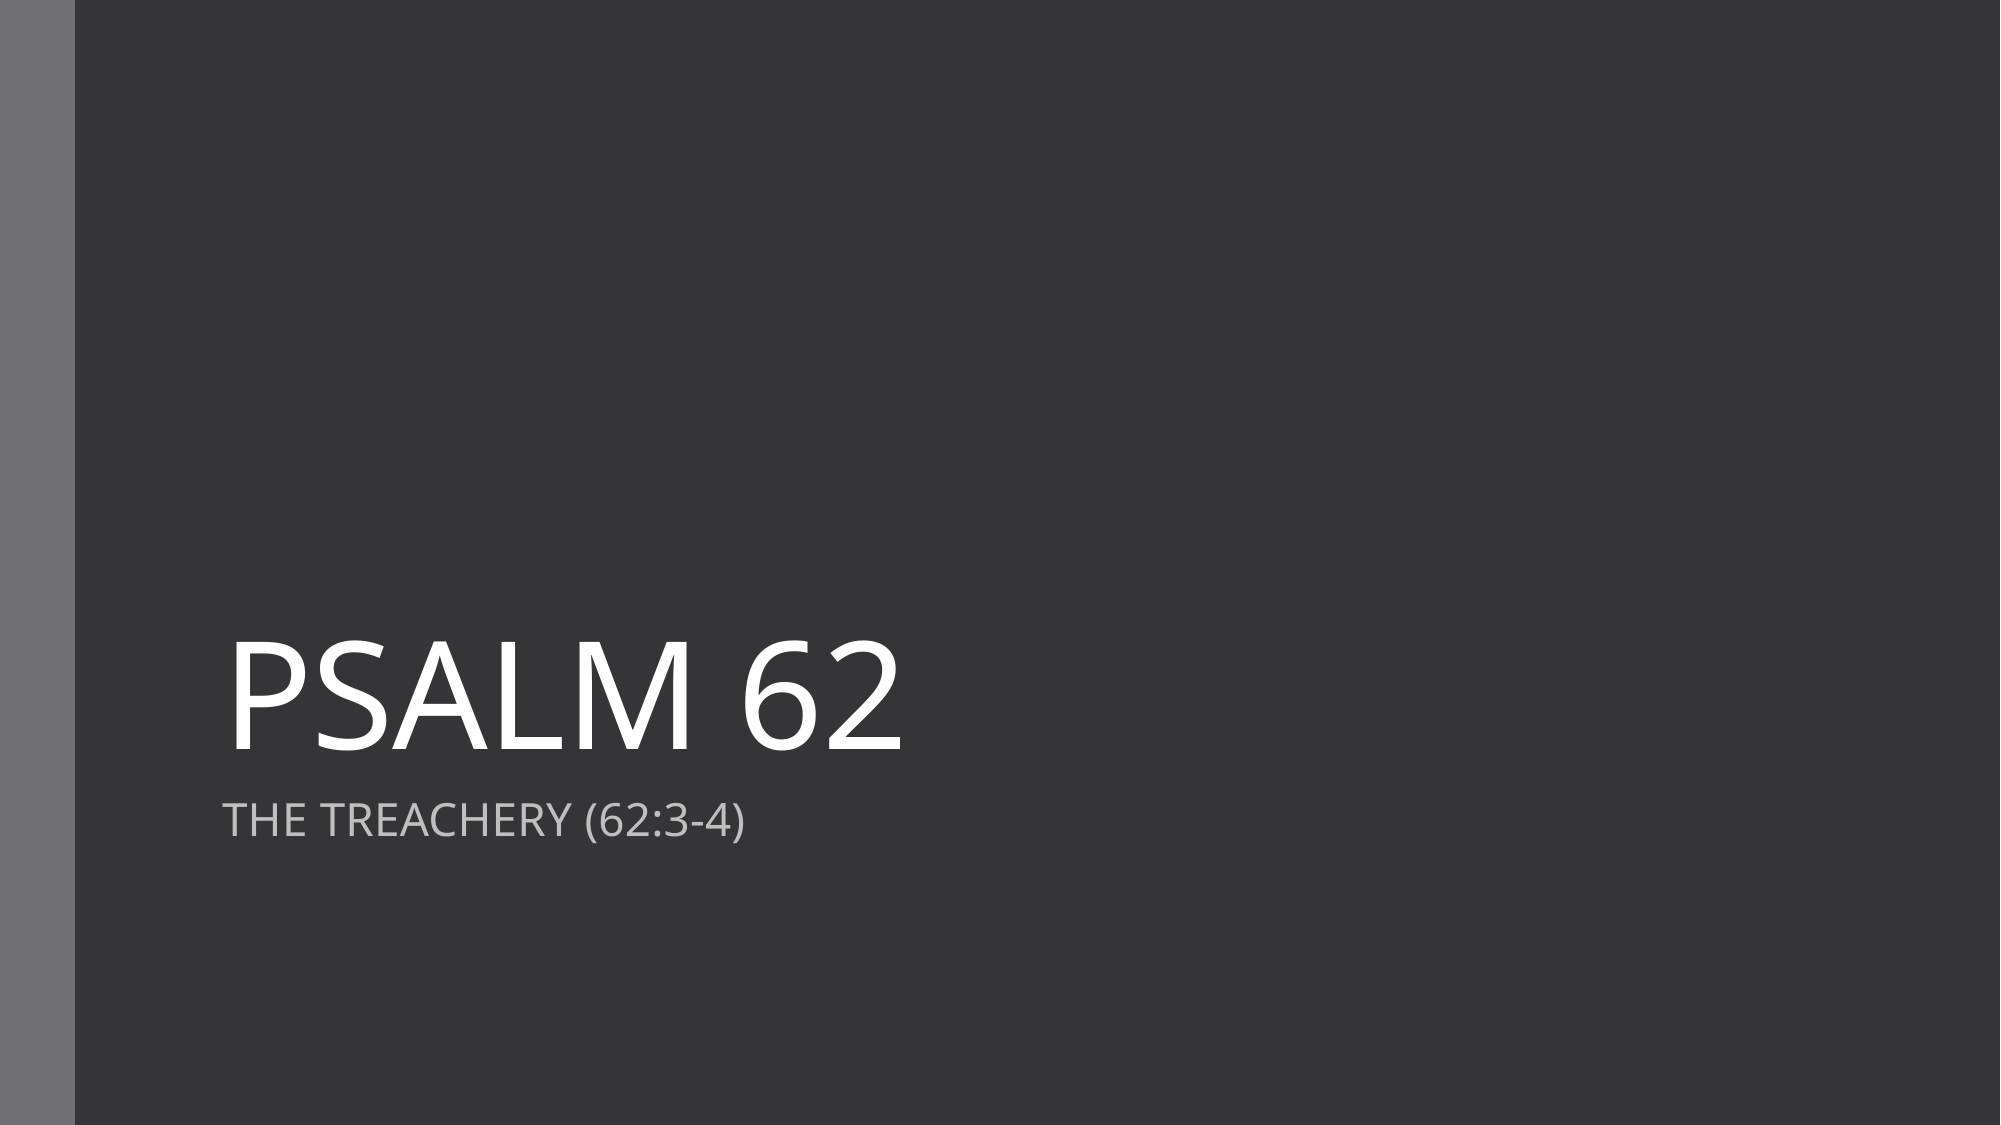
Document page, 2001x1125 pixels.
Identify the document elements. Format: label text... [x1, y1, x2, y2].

subtitle THE TREACHERY (62:3-4) [206, 787, 1752, 1066]
title PSALM 62 [206, 124, 1752, 787]
